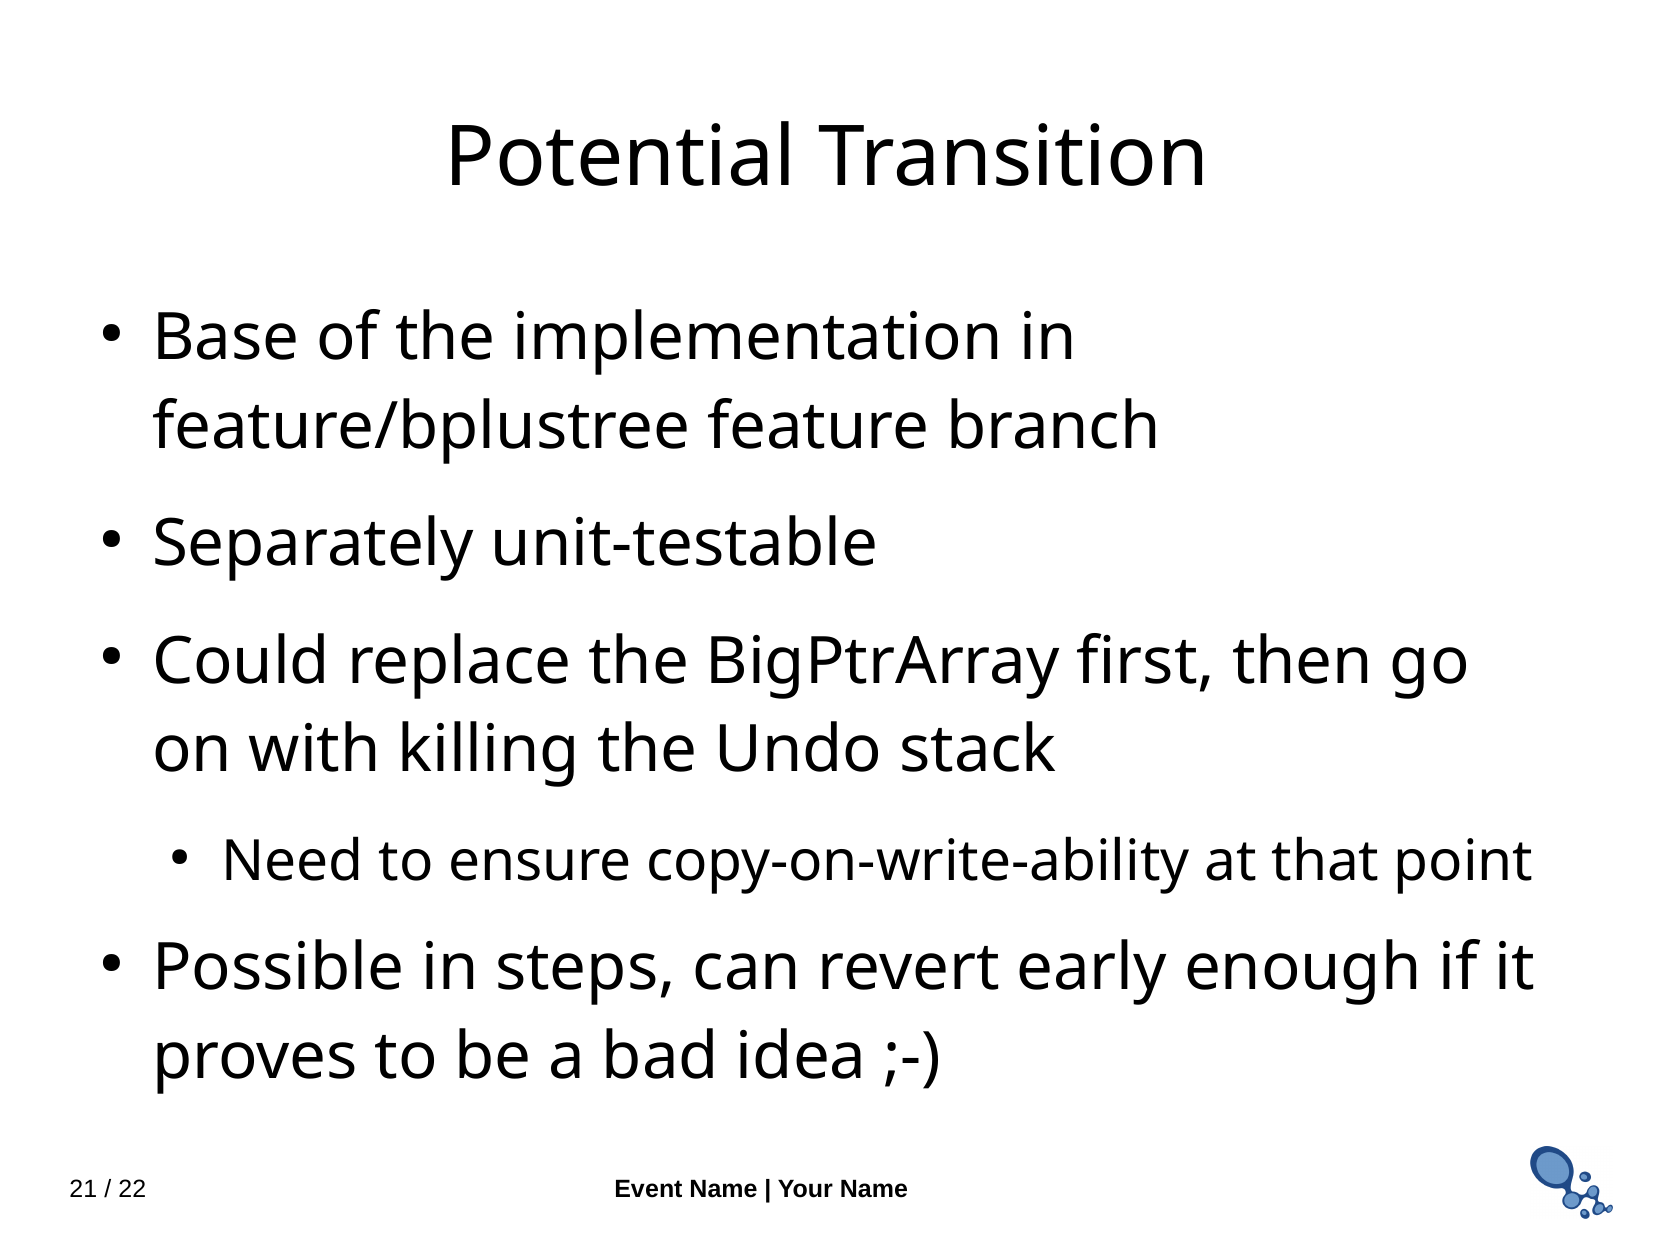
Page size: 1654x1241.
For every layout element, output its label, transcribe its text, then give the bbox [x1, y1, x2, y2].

picture [1530, 1146, 1613, 1219]
title Potential Transition [82, 49, 1571, 257]
list Base of the implementation in feature/bplustree feature branch Separately unit-testable Could replace the BigPtrArray first, then go on with killing the Undo stack Need to ensure copy-on-write-ability at that point Possible in steps, can revert early enough if it proves to be a bad idea ;-) [82, 290, 1538, 1111]
